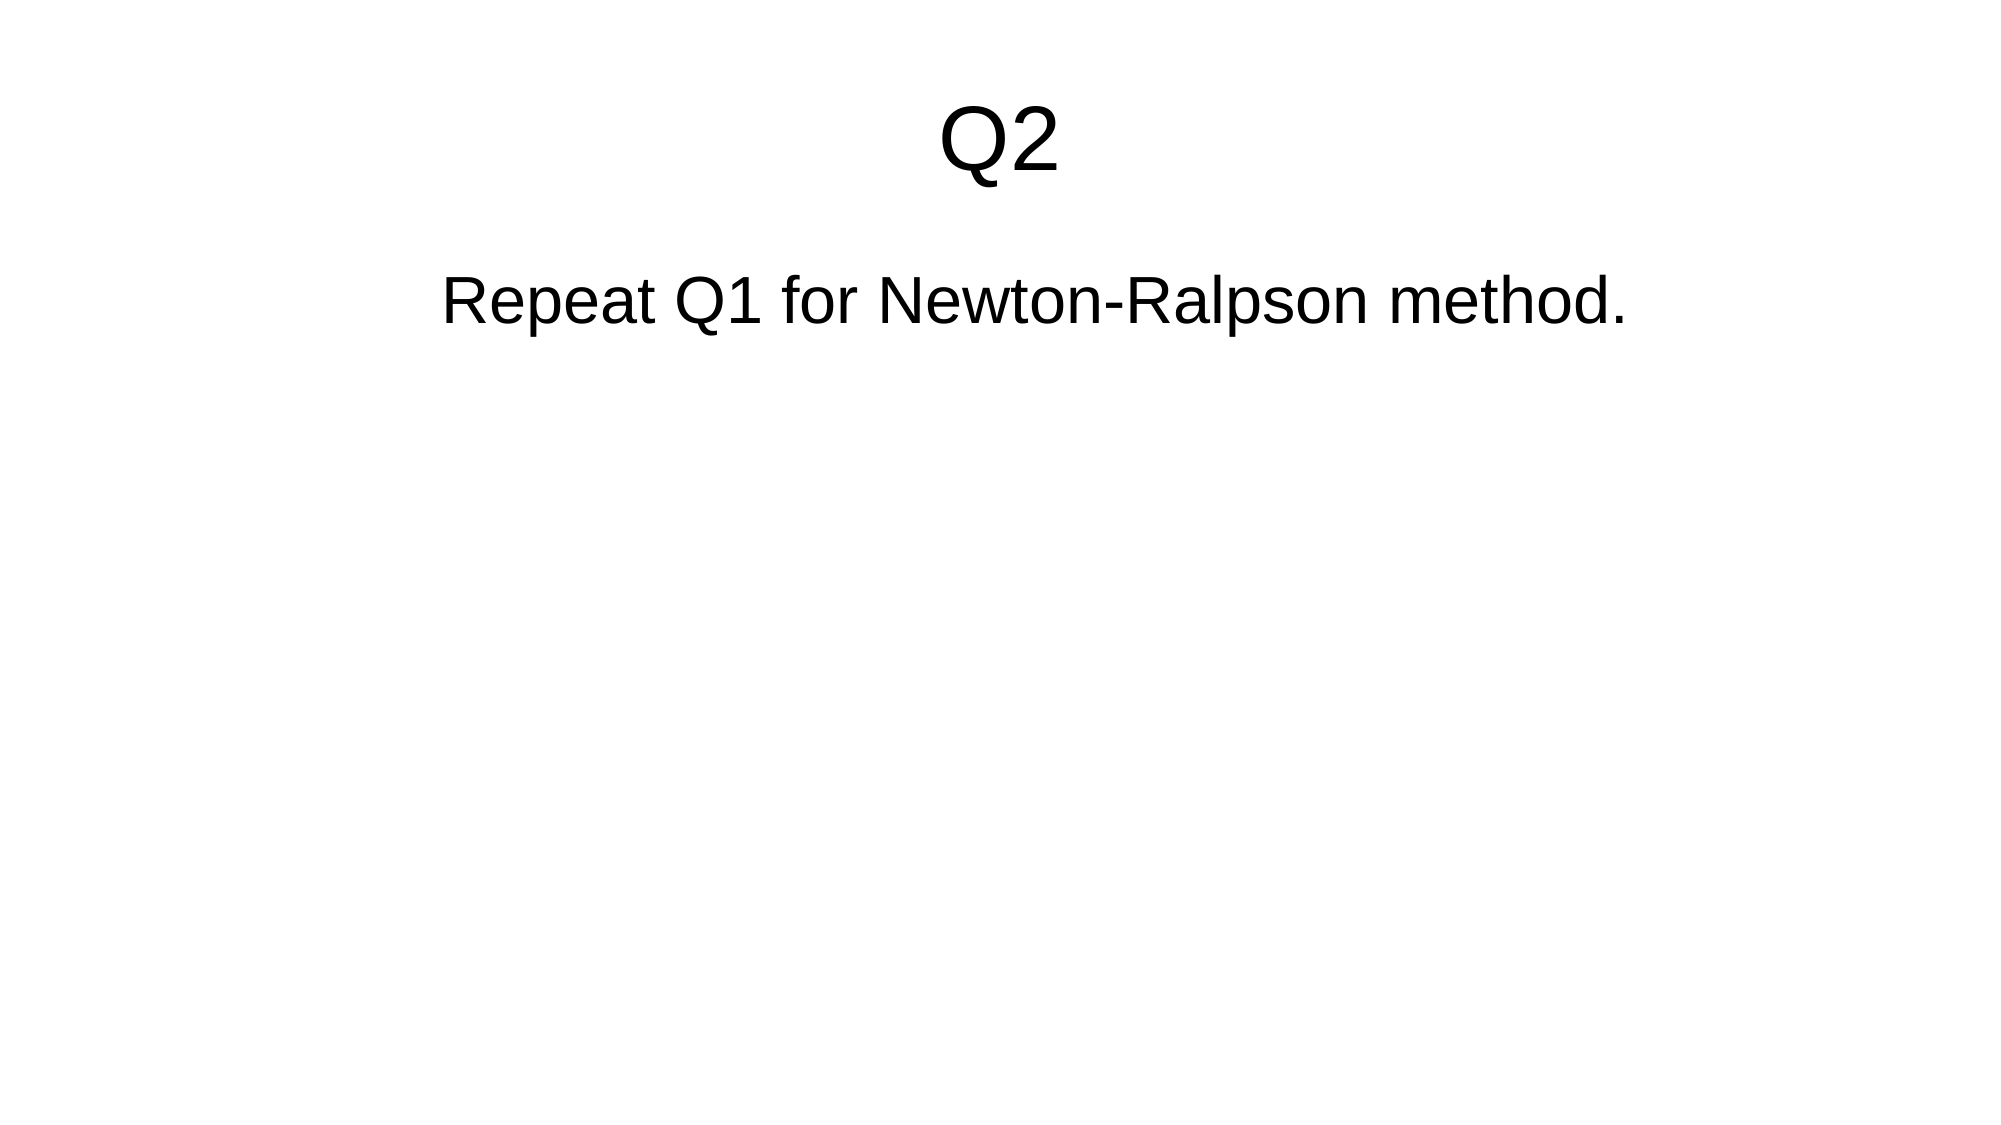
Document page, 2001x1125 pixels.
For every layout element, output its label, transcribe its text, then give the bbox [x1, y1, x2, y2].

title Q2 [99, 44, 1900, 233]
list Repeat Q1 for Newton-Ralpson method. [99, 263, 1900, 916]
